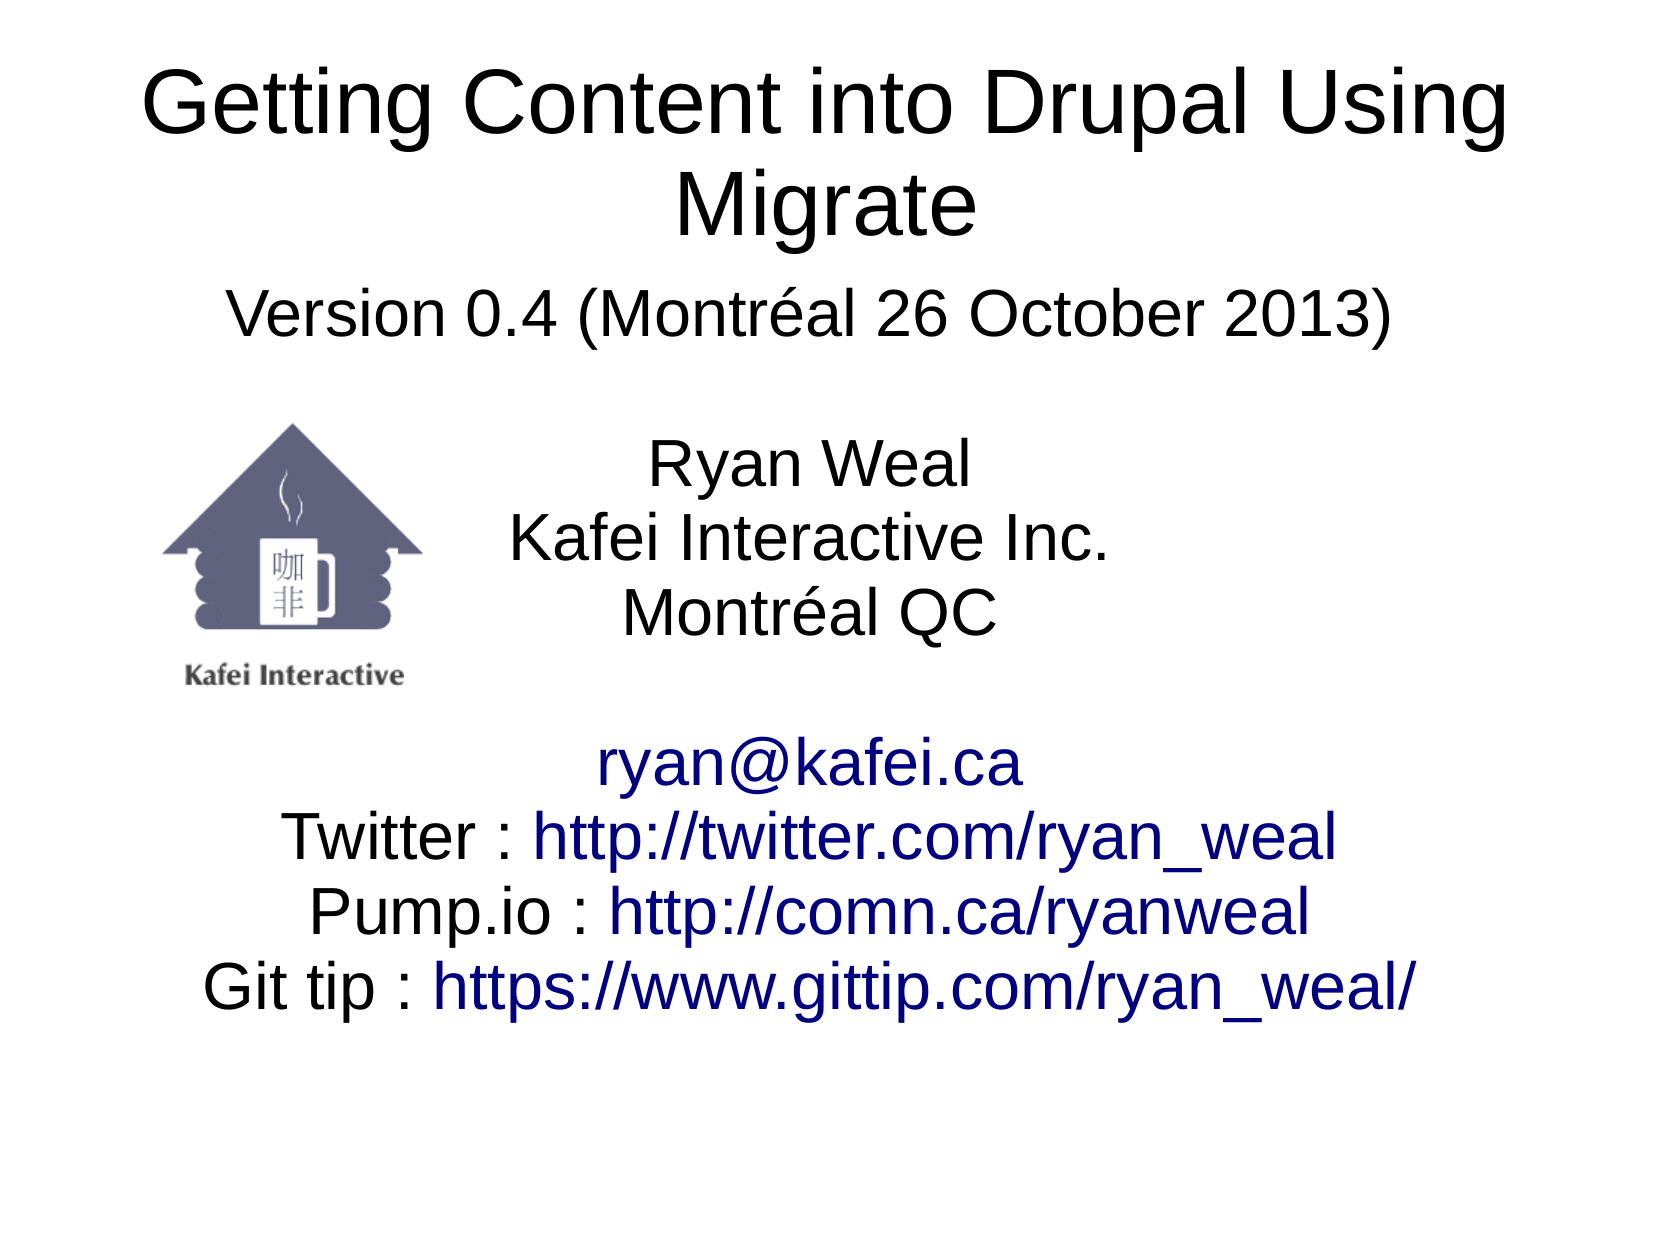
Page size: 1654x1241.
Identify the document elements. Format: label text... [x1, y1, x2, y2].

subtitle Version 0.4 (Montréal 26 October 2013) Ryan Weal Kafei Interactive Inc. Montréal QC ryan@kafei.ca Twitter : http://twitter.com/ryan_weal Pump.io : http://comn.ca/ryanweal Git tip : https://www.gittip.com/ryan_weal/ [82, 275, 1538, 1024]
picture [129, 377, 461, 706]
title Getting Content into Drupal Using Migrate [82, 49, 1571, 257]
